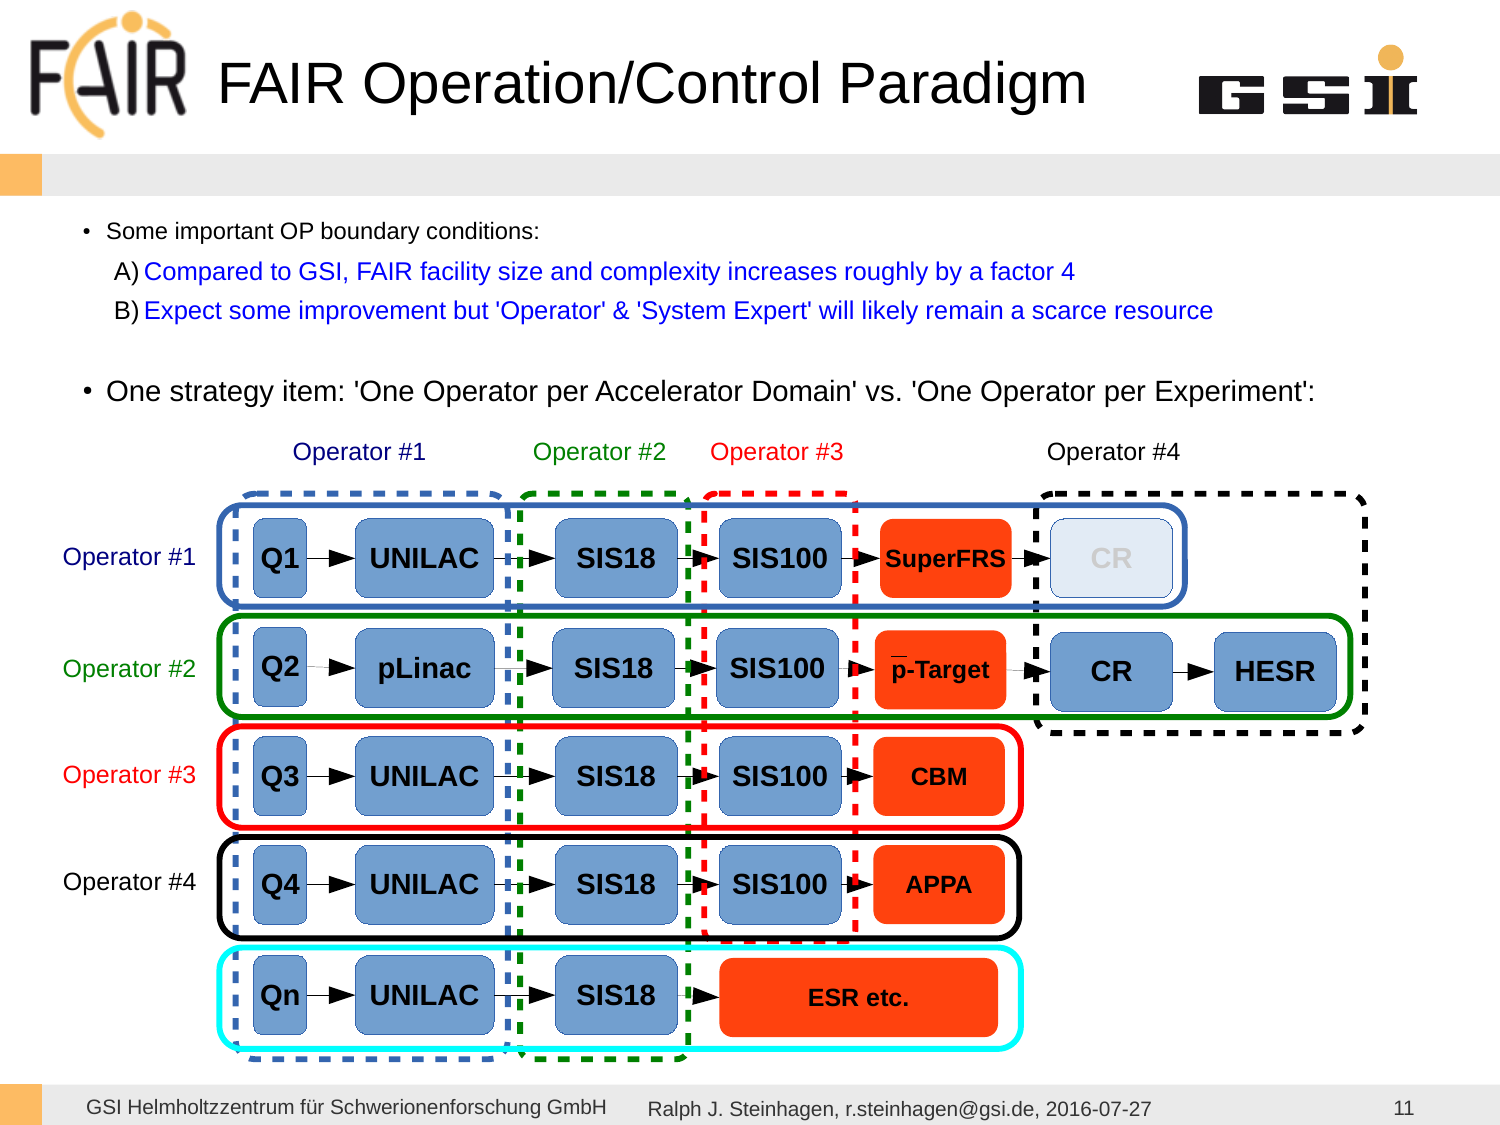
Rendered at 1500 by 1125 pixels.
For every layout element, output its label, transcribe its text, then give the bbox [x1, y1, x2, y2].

text_box SIS18 [555, 736, 678, 816]
text_box Q2 [253, 627, 307, 707]
text_box UNILAC [355, 845, 495, 925]
text_box SIS18 [555, 845, 678, 925]
text_box Operator #4 [1032, 430, 1196, 474]
text_box Qn [253, 955, 307, 1035]
text_box SIS100 [719, 736, 842, 816]
text_box SuperFRS [880, 518, 1012, 598]
text_box SIS100 [719, 845, 842, 925]
text_box Operator #1 [277, 430, 442, 474]
text_box CBM [873, 736, 1005, 816]
text_box p-Target [874, 630, 1007, 710]
text_box Operator #3 [695, 430, 860, 474]
text_box Operator #4 [48, 860, 212, 903]
text_box APPA [873, 845, 1005, 925]
text_box UNILAC [355, 736, 494, 816]
text_box UNILAC [355, 955, 495, 1035]
text_box Q3 [253, 736, 307, 816]
text_box SIS100 [716, 628, 839, 708]
picture [1197, 42, 1419, 117]
text_box CR [1050, 632, 1173, 712]
text_box ESR etc. [719, 957, 999, 1038]
text_box Operator #1 [47, 535, 212, 578]
text_box SIS18 [552, 628, 675, 708]
text_box pLinac [355, 628, 495, 708]
text_box SIS18 [555, 518, 678, 598]
text_box SIS18 [555, 955, 678, 1035]
text_box HESR [1214, 632, 1337, 712]
title FAIR Operation/Control Paradigm [217, 20, 1180, 147]
text_box Q1 [253, 518, 307, 598]
text_box [1050, 518, 1173, 598]
picture [30, 9, 187, 141]
text_box SIS100 [719, 518, 842, 598]
text_box UNILAC [355, 518, 494, 598]
text_box Operator #3 [48, 753, 212, 797]
text_box Q4 [253, 845, 307, 925]
text_box Operator #2 [518, 430, 682, 474]
text_box Operator #2 [47, 647, 212, 691]
list Some important OP boundary conditions: Compared to GSI, FAIR facility size and complexity increases roughly by a factor 4 Expect some improvement but 'Operator' & 'System Expert' will likely remain a scarce resource One strategy item: 'One Operator per Accelerator Domain' vs. 'One Operator per Experiment': [75, 218, 1425, 414]
